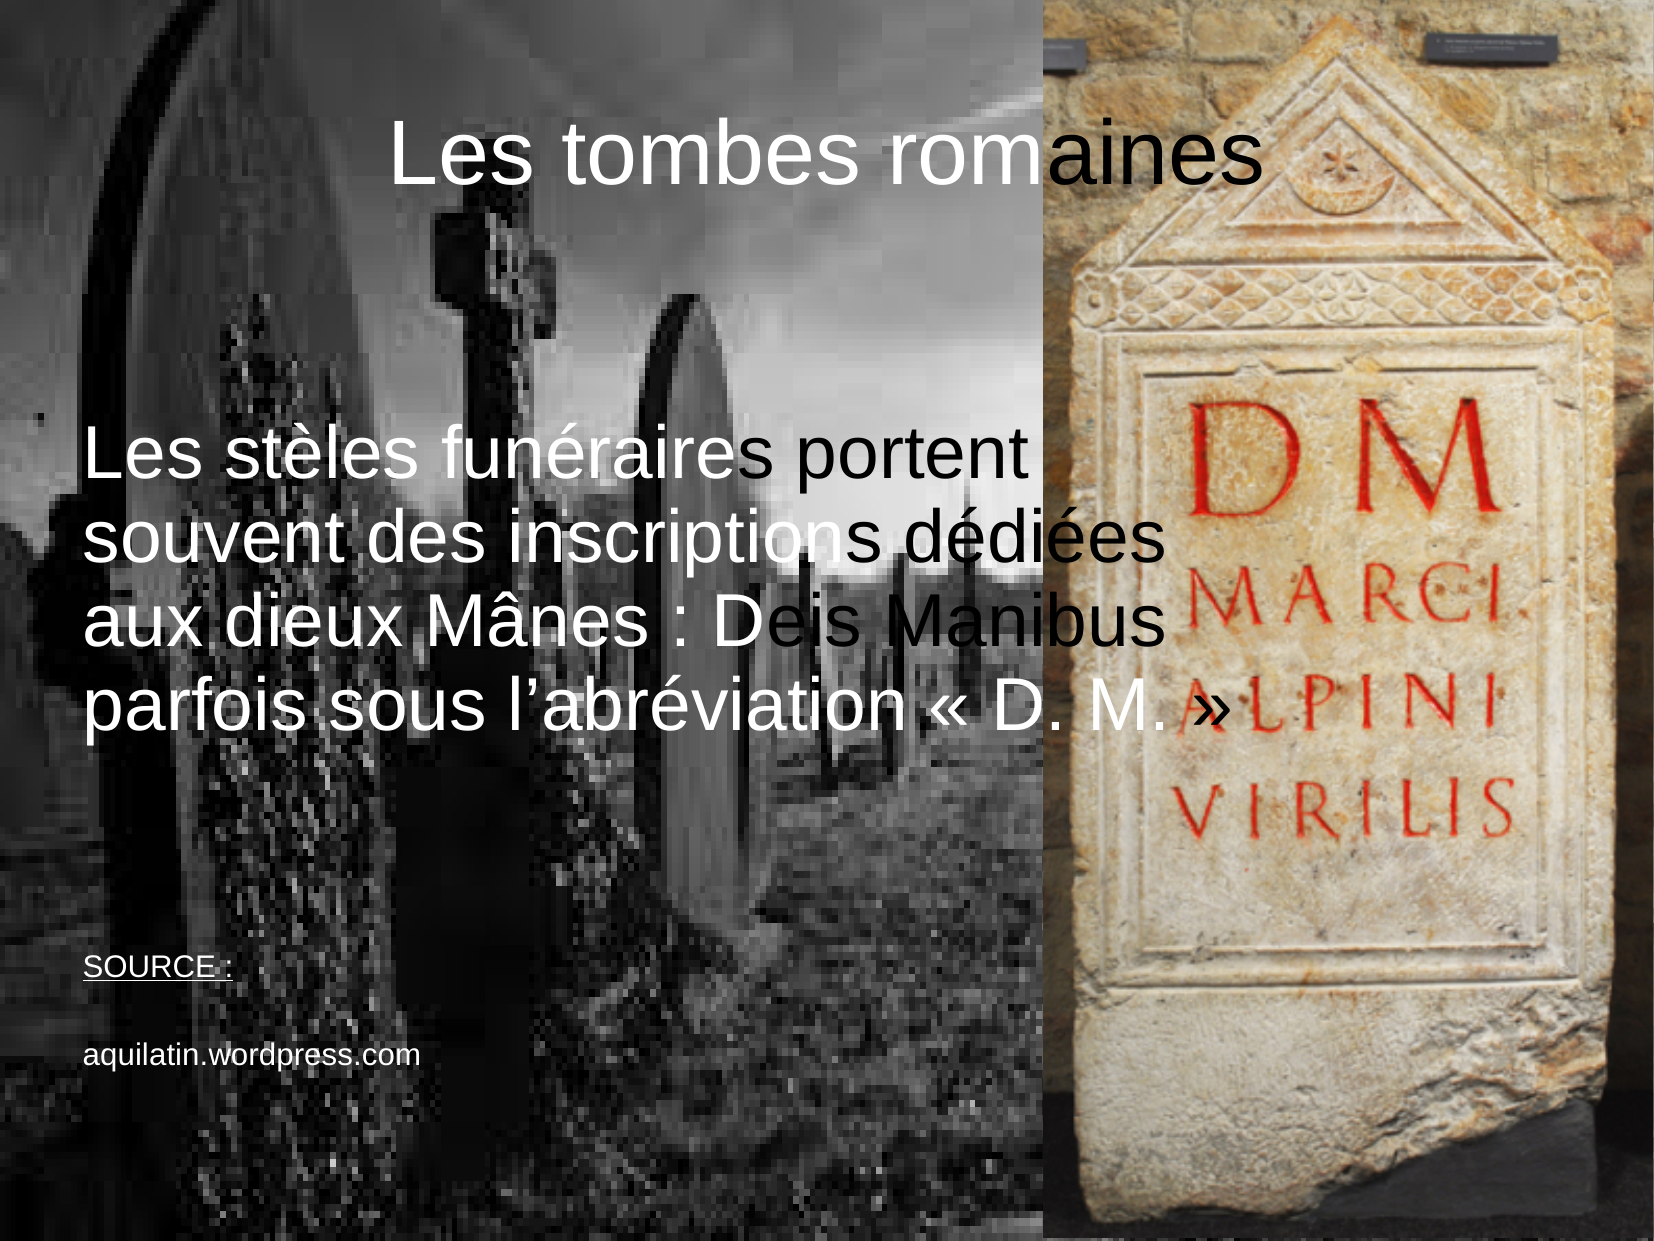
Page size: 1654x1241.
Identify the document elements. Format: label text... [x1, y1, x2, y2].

title Les tombes romaines [82, 49, 1571, 257]
picture [0, 0, 1654, 1241]
subtitle Les stèles funéraires portent souvent des inscriptions dédiées aux dieux Mânes : Deis Manibus parfois sous l’abréviation « D. M. » SOURCE : aquilatin.wordpress.com [82, 257, 1571, 1159]
